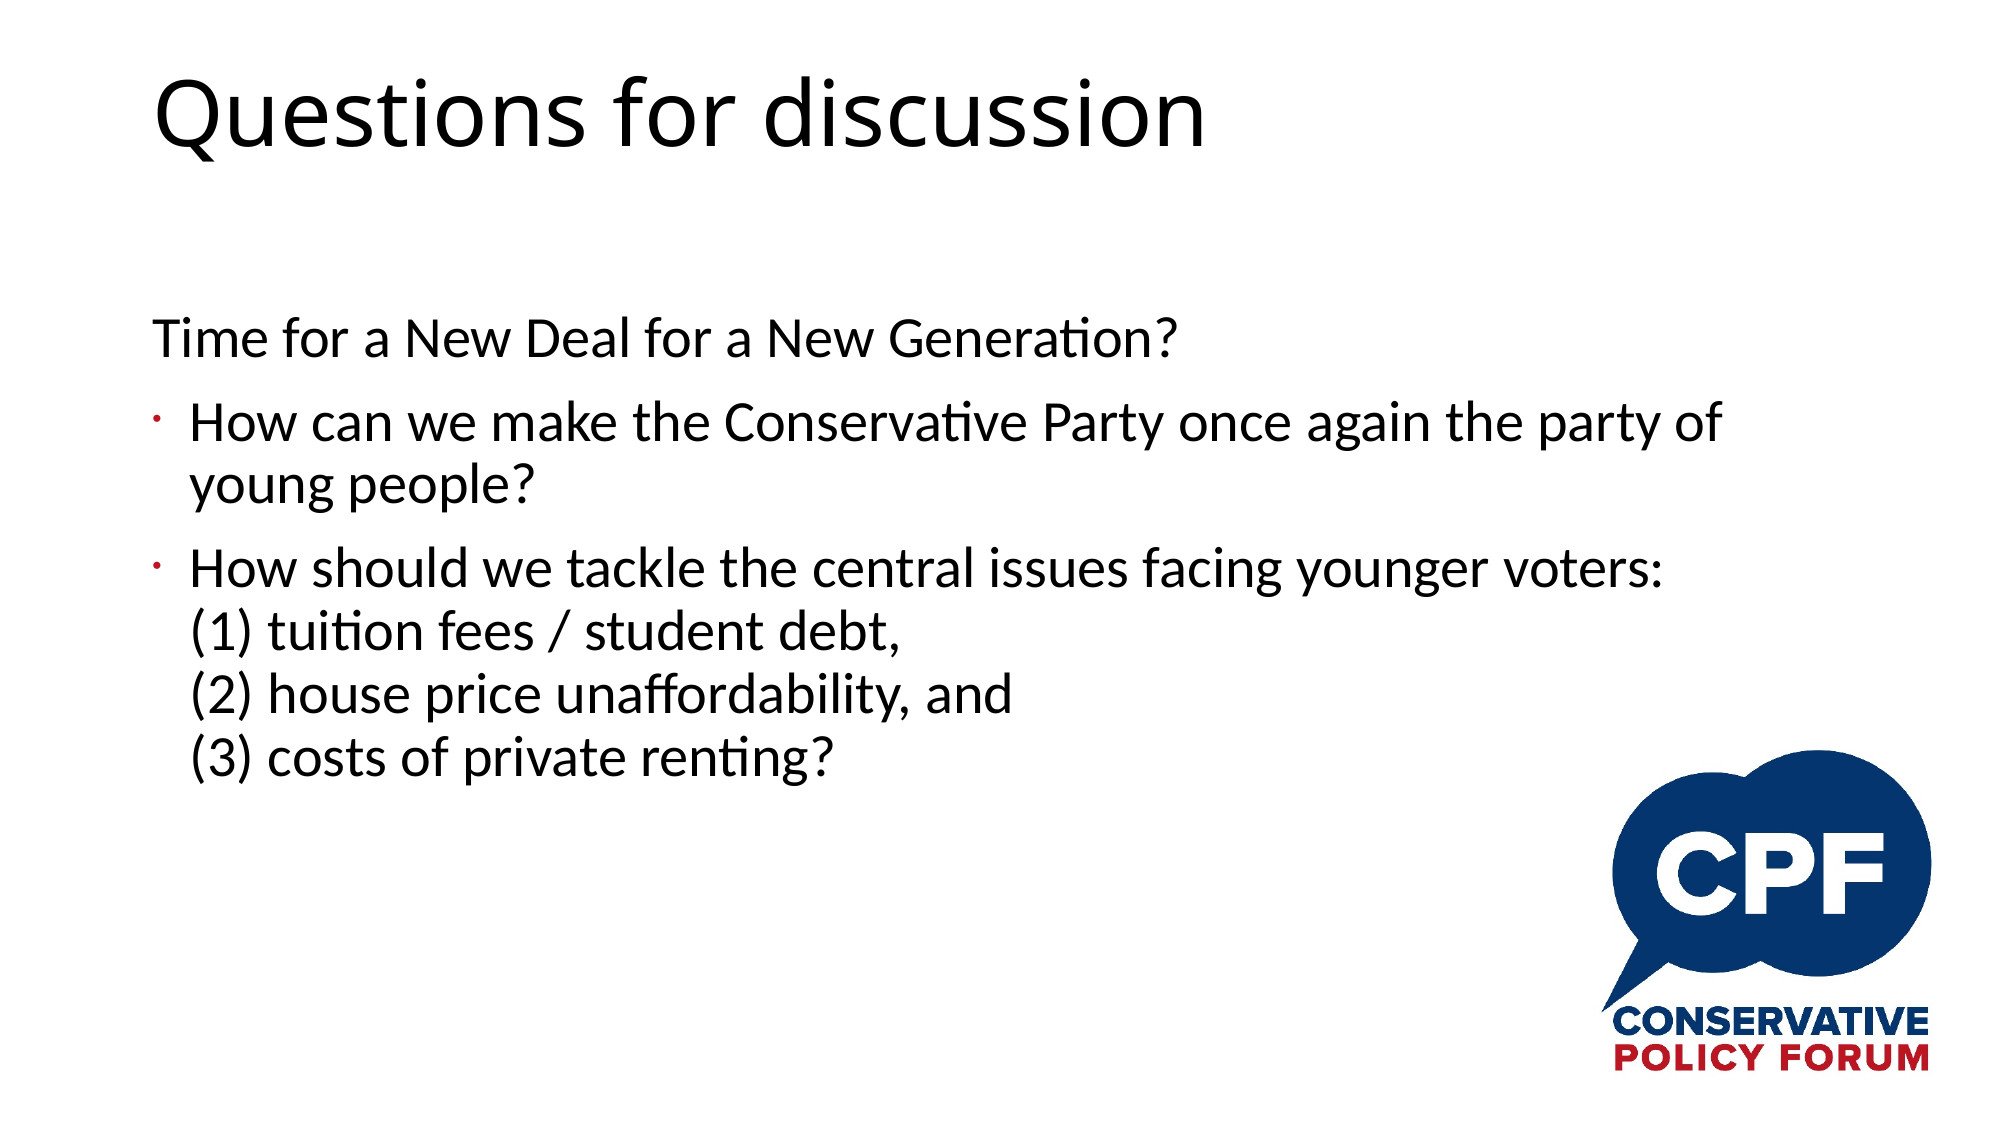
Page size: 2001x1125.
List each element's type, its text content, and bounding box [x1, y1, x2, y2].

title Questions for discussion [137, 59, 1863, 278]
picture [1582, 718, 1967, 1103]
list Time for a New Deal for a New Generation? How can we make the Conservative Party once again the party of young people? How should we tackle the central issues facing younger voters: (1) tuition fees / student debt, (2) house price unaffordability, and (3) costs of private renting? [137, 299, 1863, 1014]
